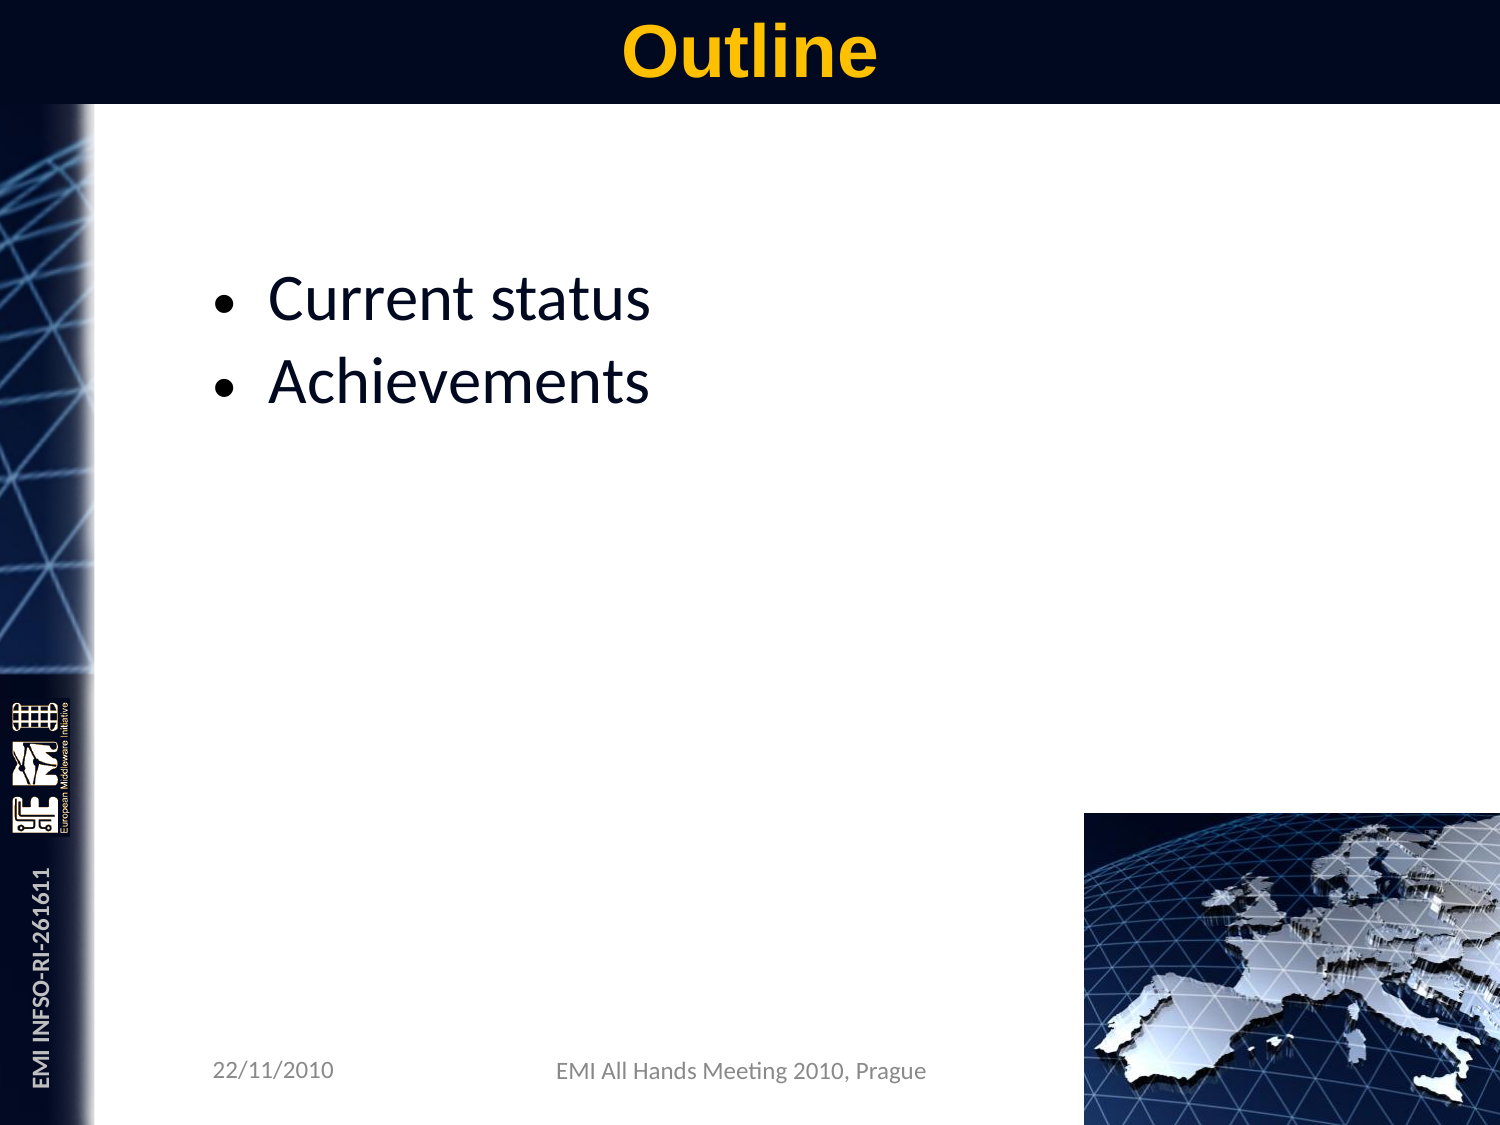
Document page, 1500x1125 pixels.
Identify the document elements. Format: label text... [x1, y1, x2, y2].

picture [1084, 813, 1500, 1125]
list Current status Achievements [197, 262, 1426, 1005]
title Outline [0, 0, 1500, 104]
picture [0, 104, 106, 1125]
